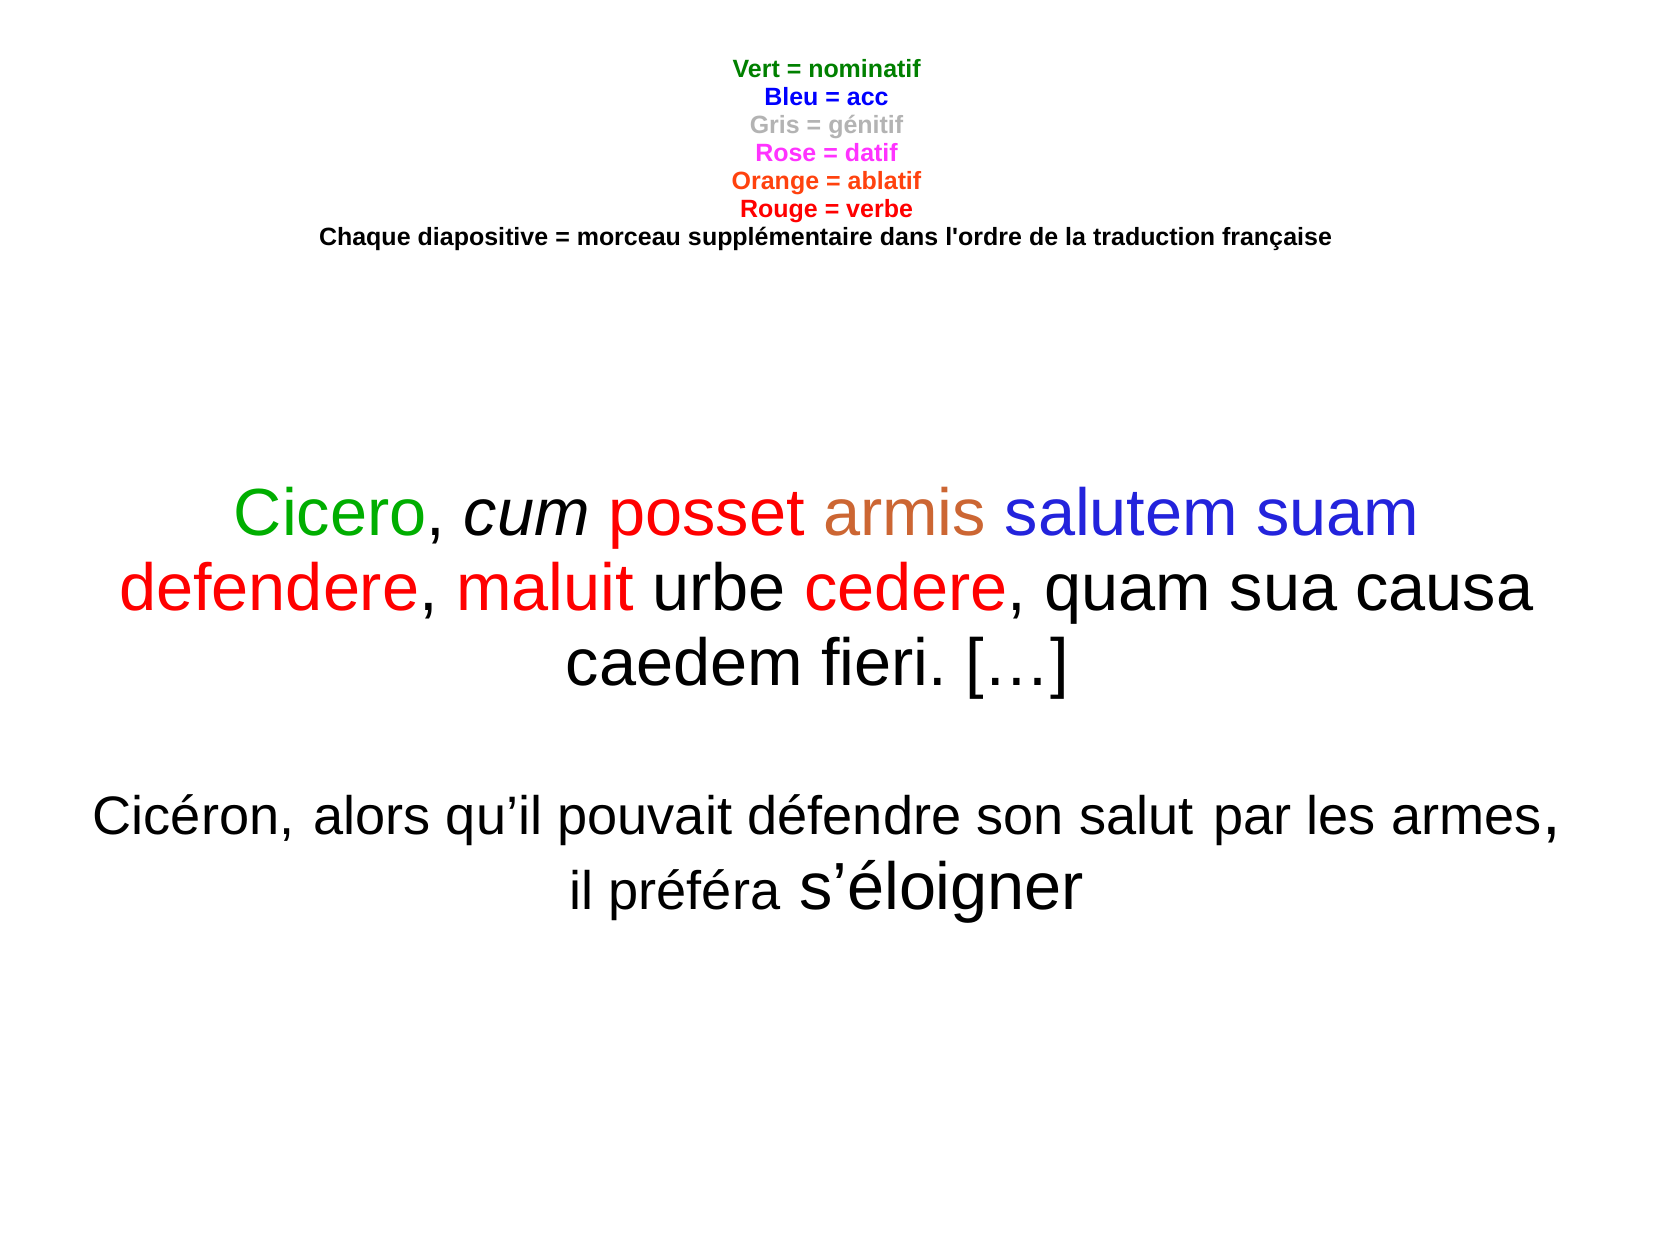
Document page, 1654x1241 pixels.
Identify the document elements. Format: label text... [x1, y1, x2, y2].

subtitle Cicero, cum posset armis salutem suam defendere, maluit urbe cedere, quam sua causa caedem fieri. […] Cicéron, alors qu’il pouvait défendre son salut par les armes, il préféra s’éloigner [82, 290, 1571, 1109]
title Vert = nominatif Bleu = acc Gris = génitif Rose = datif Orange = ablatif Rouge = verbe Chaque diapositive = morceau supplémentaire dans l'ordre de la traduction française [82, 49, 1571, 257]
